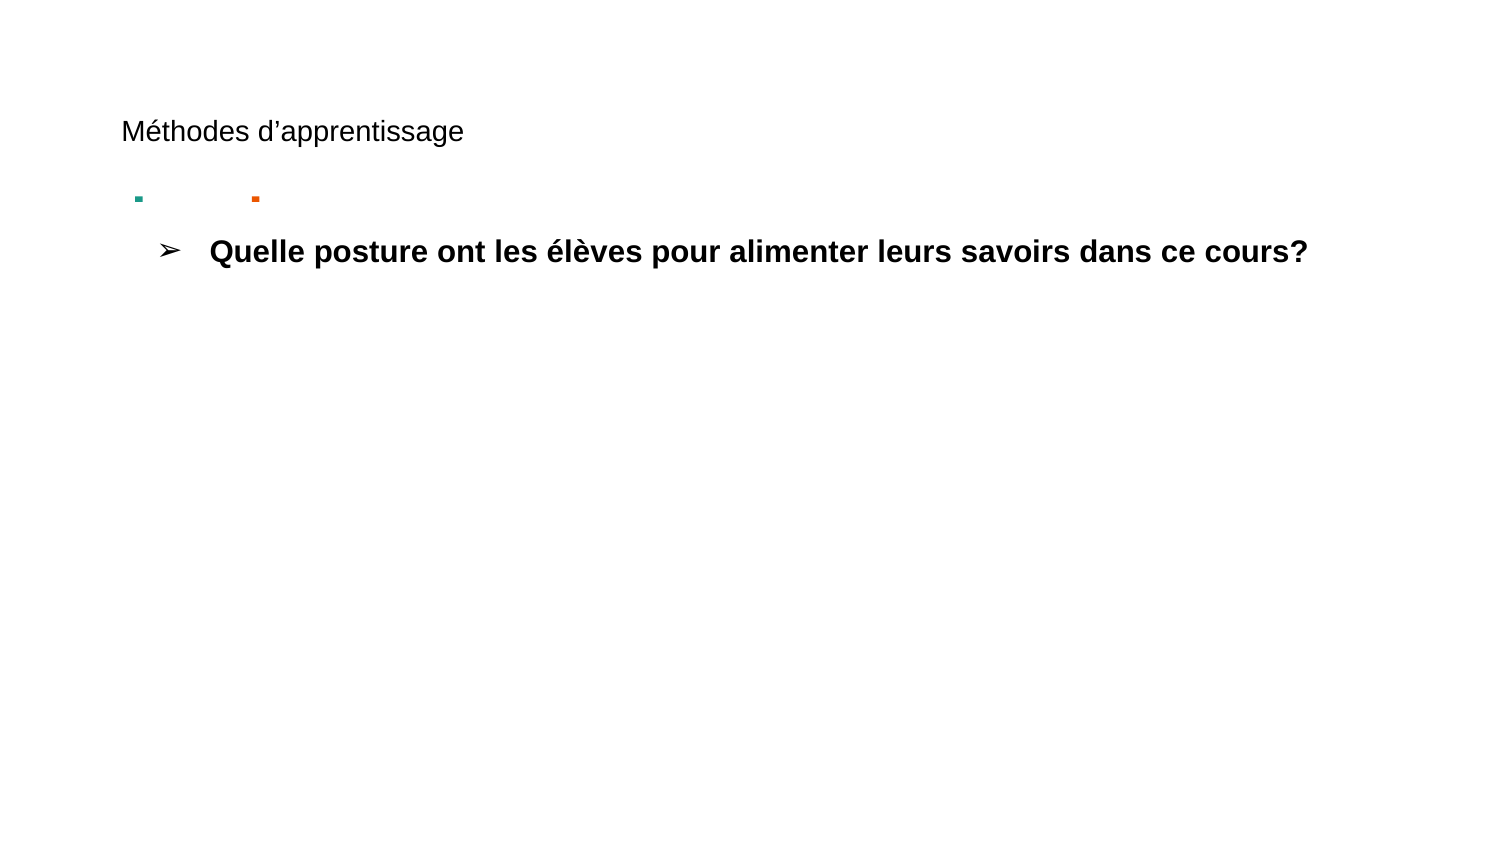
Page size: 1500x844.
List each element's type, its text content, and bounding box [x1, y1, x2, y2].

list Quelle posture ont les élèves pour alimenter leurs savoirs dans ce cours? [119, 215, 1381, 822]
title Méthodes d’apprentissage [106, 97, 1368, 186]
